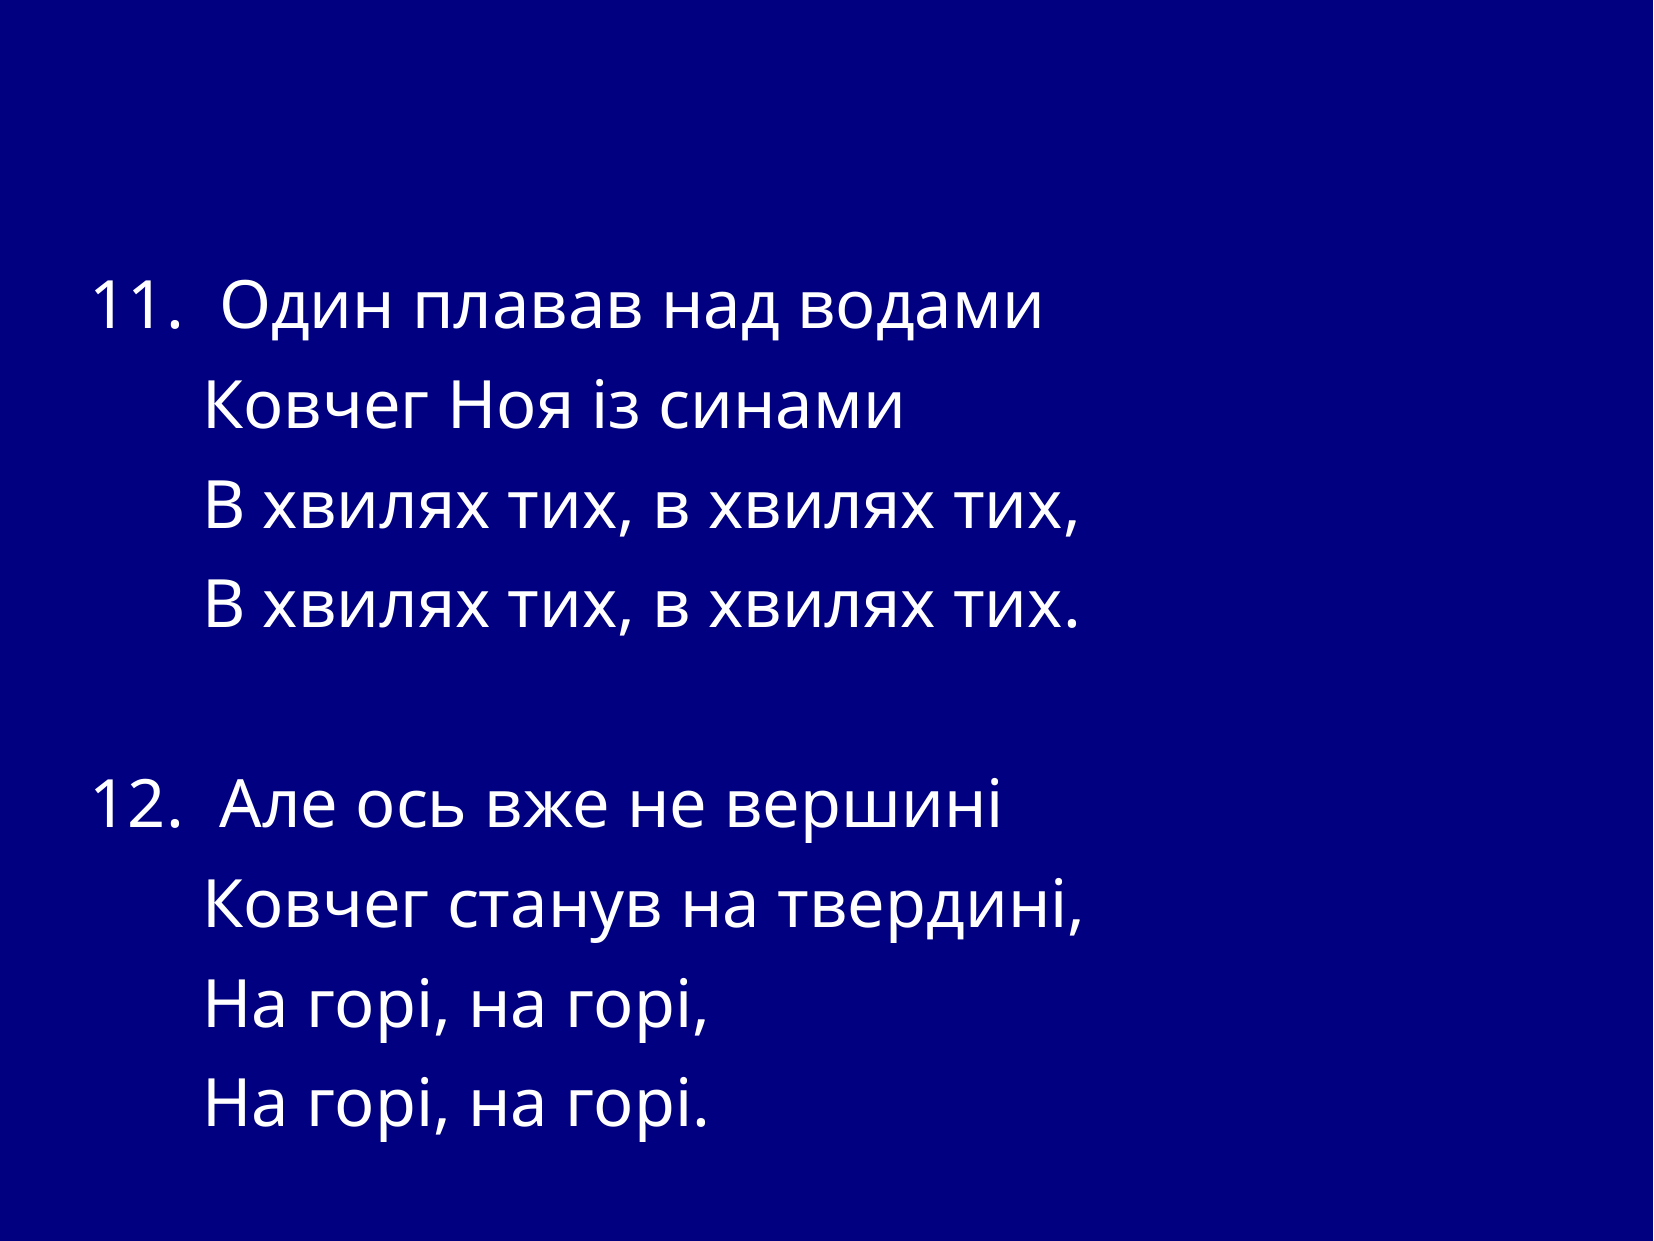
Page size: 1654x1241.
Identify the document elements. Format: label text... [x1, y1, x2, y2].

text_box 11. Один плавав над водами Ковчег Ноя із синами В хвилях тих, в хвилях тих, В хвилях тих, в хвилях тих. 12. Але ось вже не вершині Ковчег станув на твердині, На горі, на горі, На горі, на горі. [75, 150, 1576, 1163]
